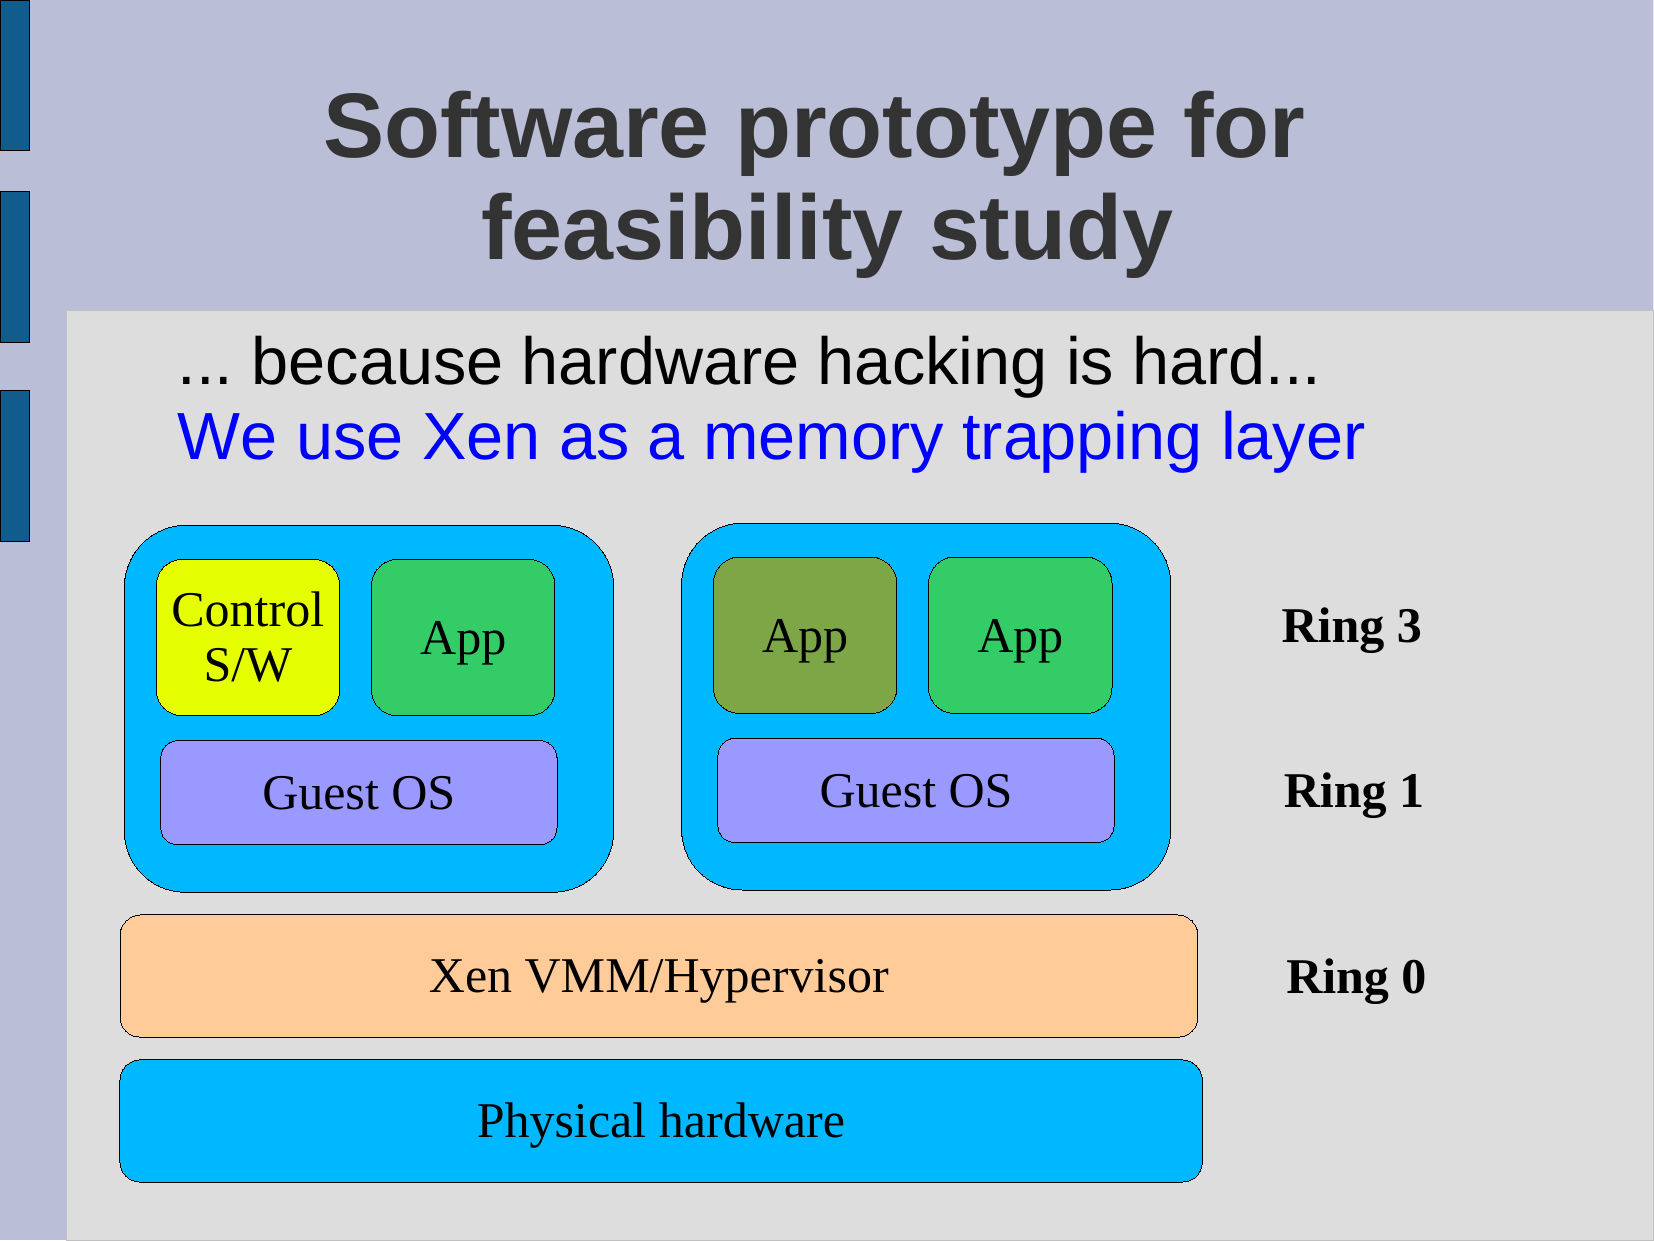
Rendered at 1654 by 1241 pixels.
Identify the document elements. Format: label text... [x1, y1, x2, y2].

text_box Ring 3 [1281, 597, 1583, 664]
text_box App [371, 559, 555, 716]
text_box Guest OS [717, 738, 1115, 843]
text_box Xen VMM/Hypervisor [120, 914, 1198, 1038]
title Software prototype for feasibility study [121, 58, 1534, 295]
text_box Ring 1 [1283, 763, 1534, 829]
text_box App [928, 557, 1113, 714]
text_box App [713, 557, 897, 714]
text_box Ring 0 [1286, 948, 1590, 1015]
text_box [681, 523, 1171, 891]
list ... because hardware hacking is hard... We use Xen as a memory trapping layer [160, 324, 1573, 1106]
text_box [124, 525, 614, 893]
text_box Guest OS [160, 740, 558, 845]
text_box Control S/W [156, 559, 340, 716]
text_box Physical hardware [119, 1059, 1203, 1183]
